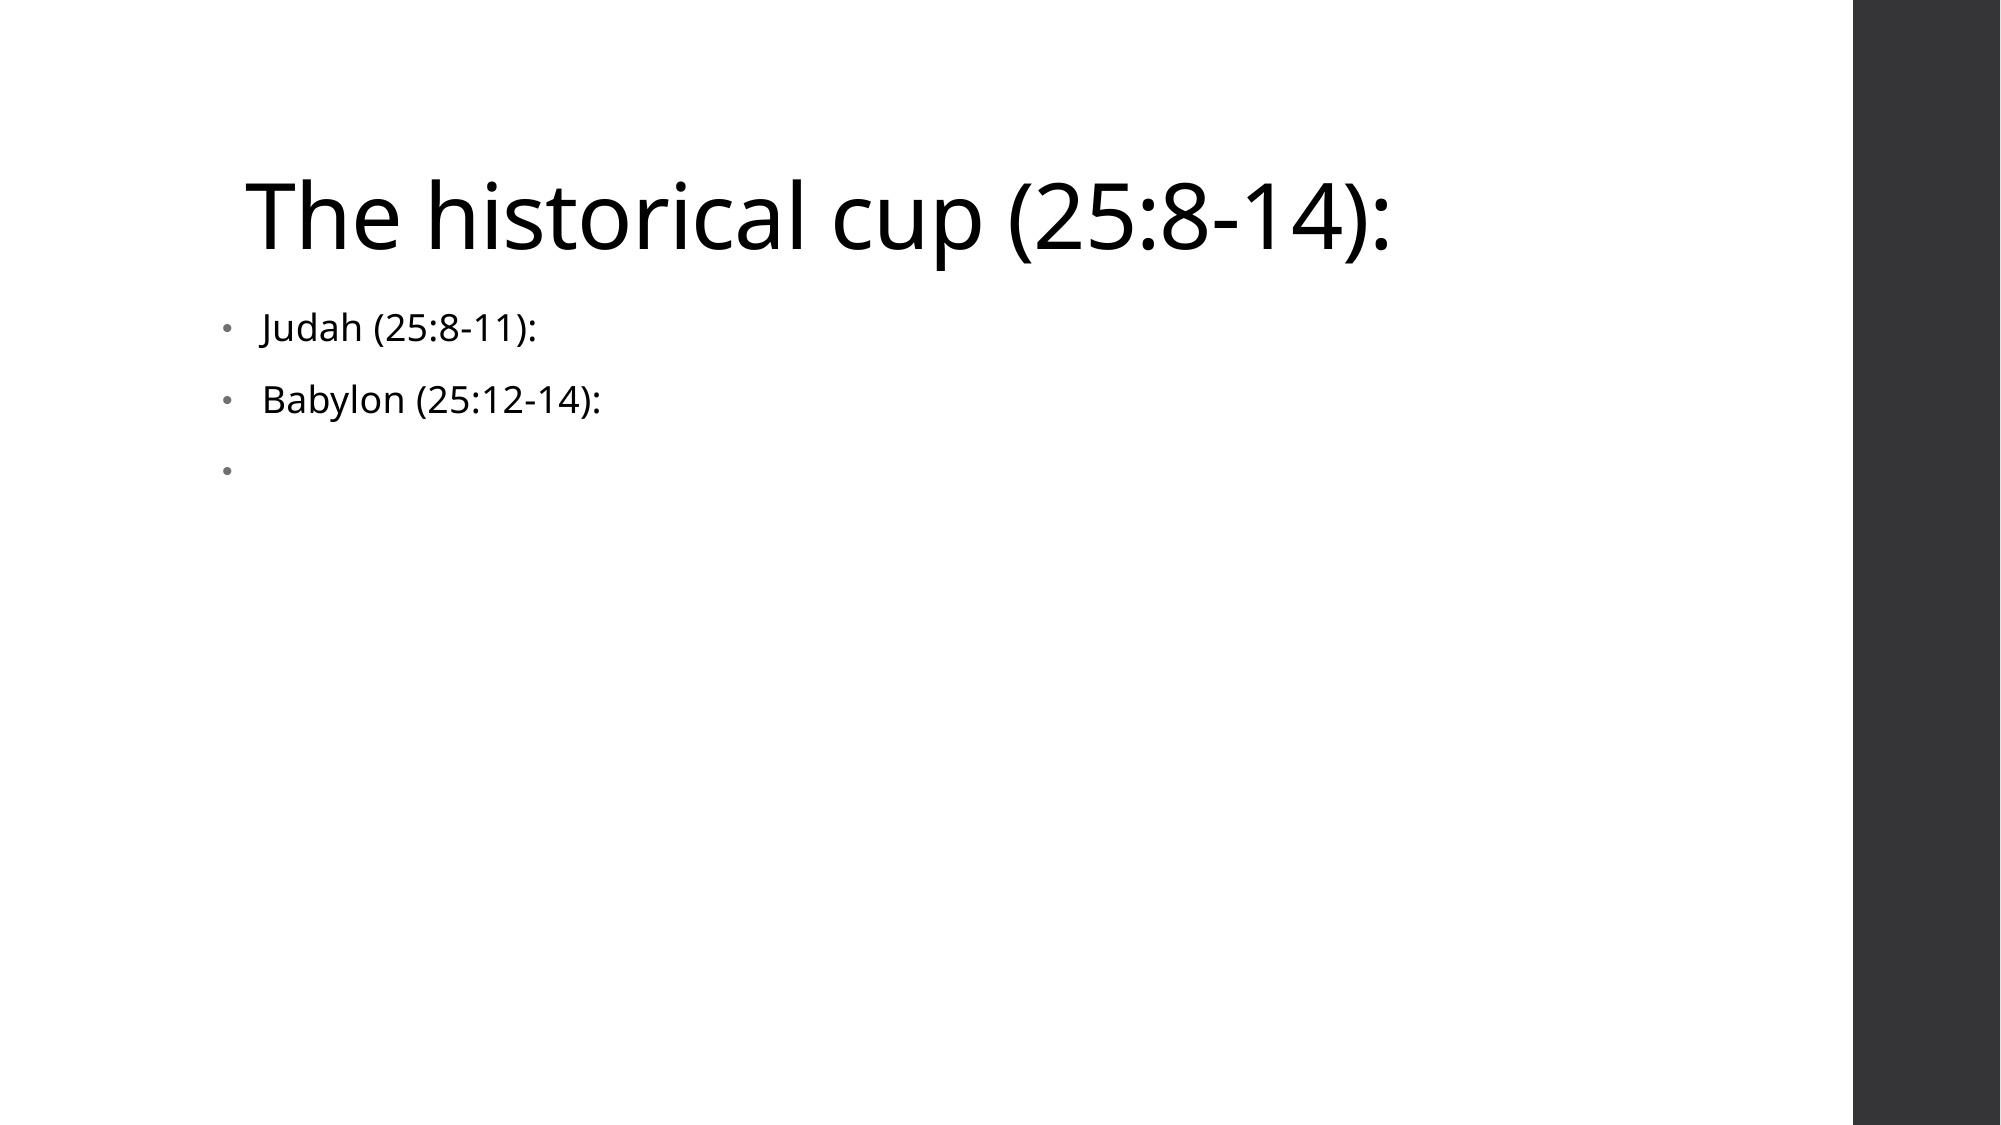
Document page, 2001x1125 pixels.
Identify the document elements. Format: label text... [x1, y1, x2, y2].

title The historical cup (25:8-14): [206, 60, 1797, 278]
list Judah (25:8-11): Babylon (25:12-14): [206, 299, 1617, 1014]
